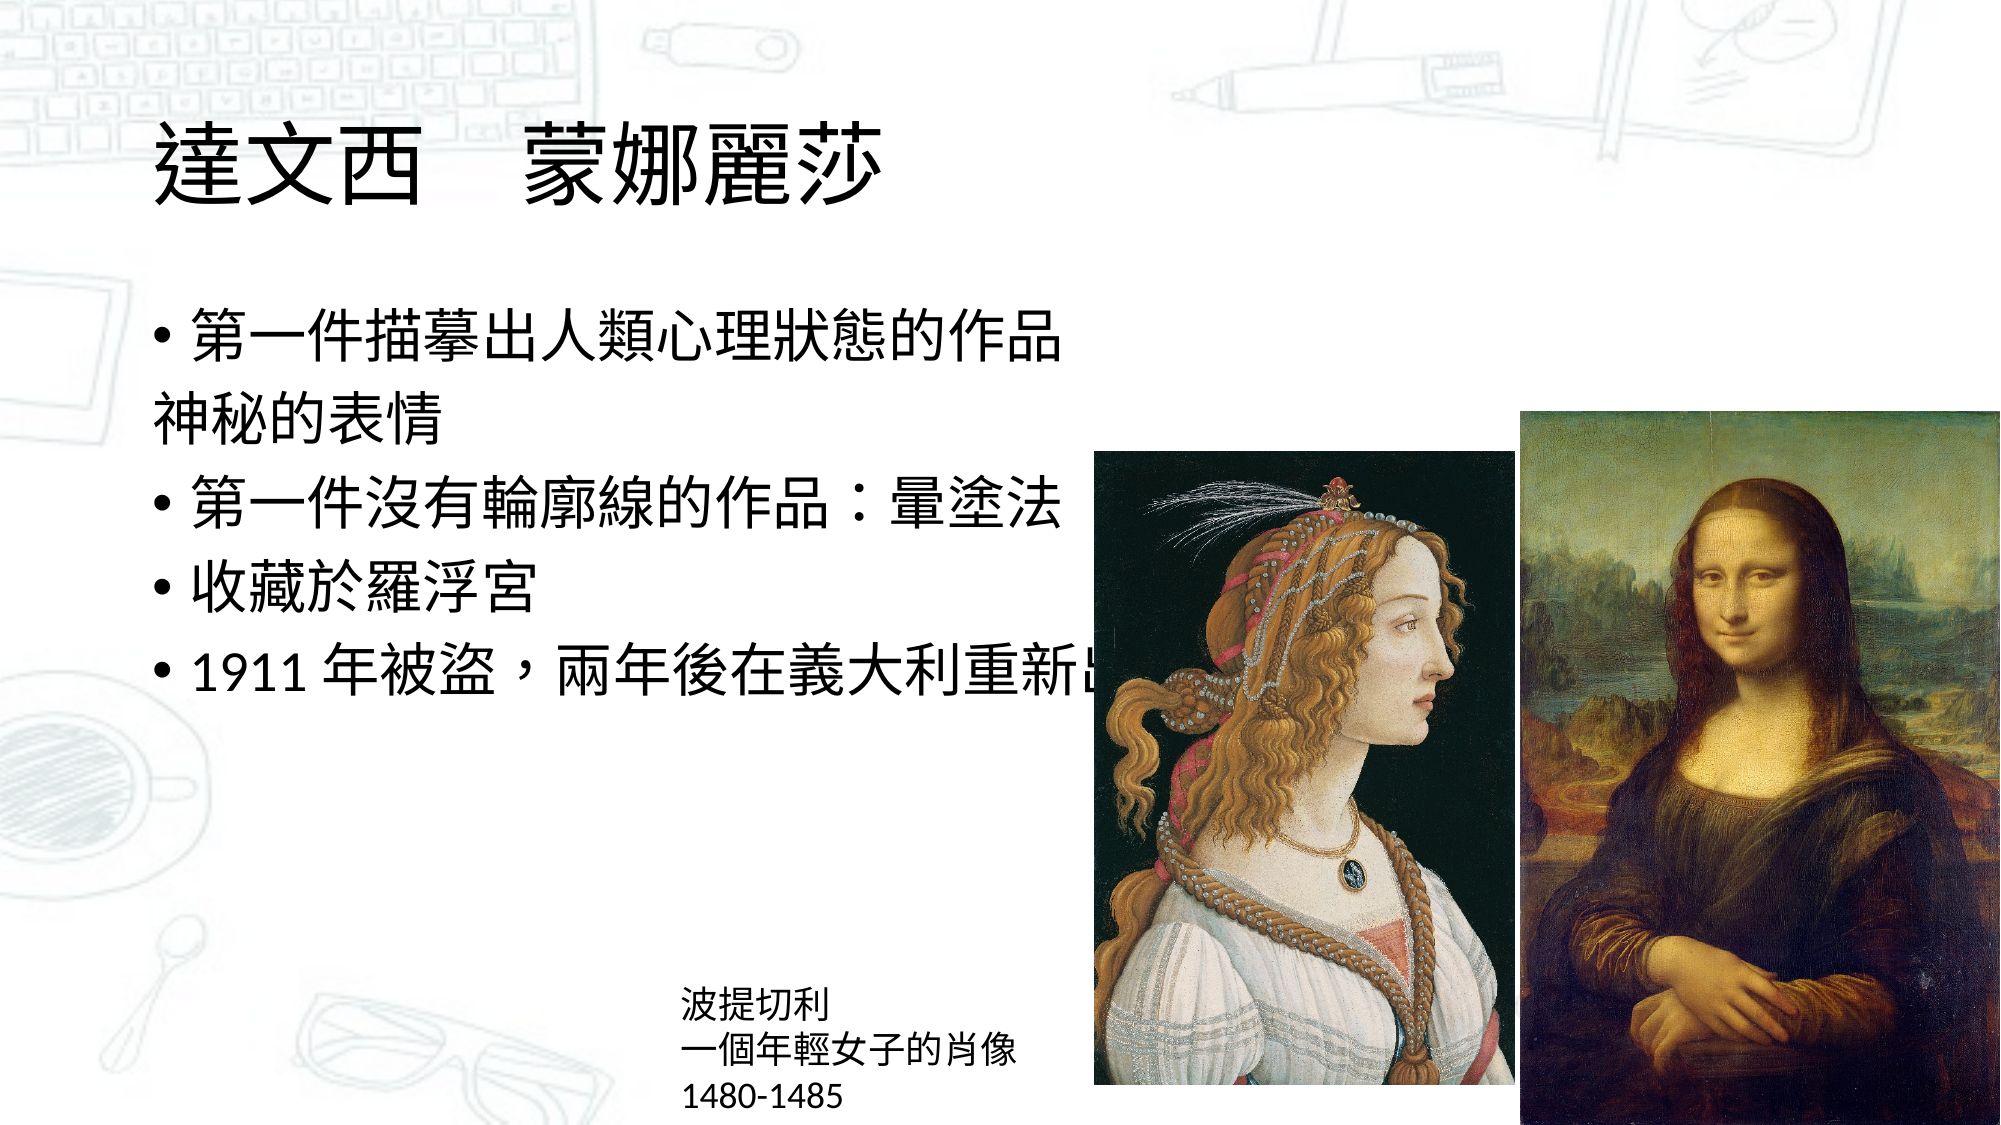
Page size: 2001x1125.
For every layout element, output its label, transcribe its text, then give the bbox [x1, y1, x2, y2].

picture [1094, 451, 1515, 1085]
list 第一件描摹出人類心理狀態的作品 神秘的表情 第一件沒有輪廓線的作品：暈塗法 收藏於羅浮宮 1911年被盜，兩年後在義大利重新出現 [137, 299, 1863, 1014]
title 達文西 蒙娜麗莎 [137, 59, 1863, 278]
text_box 波提切利 一個年輕女子的肖像 1480-1485 [666, 973, 1057, 1125]
picture [1520, 411, 2000, 1125]
